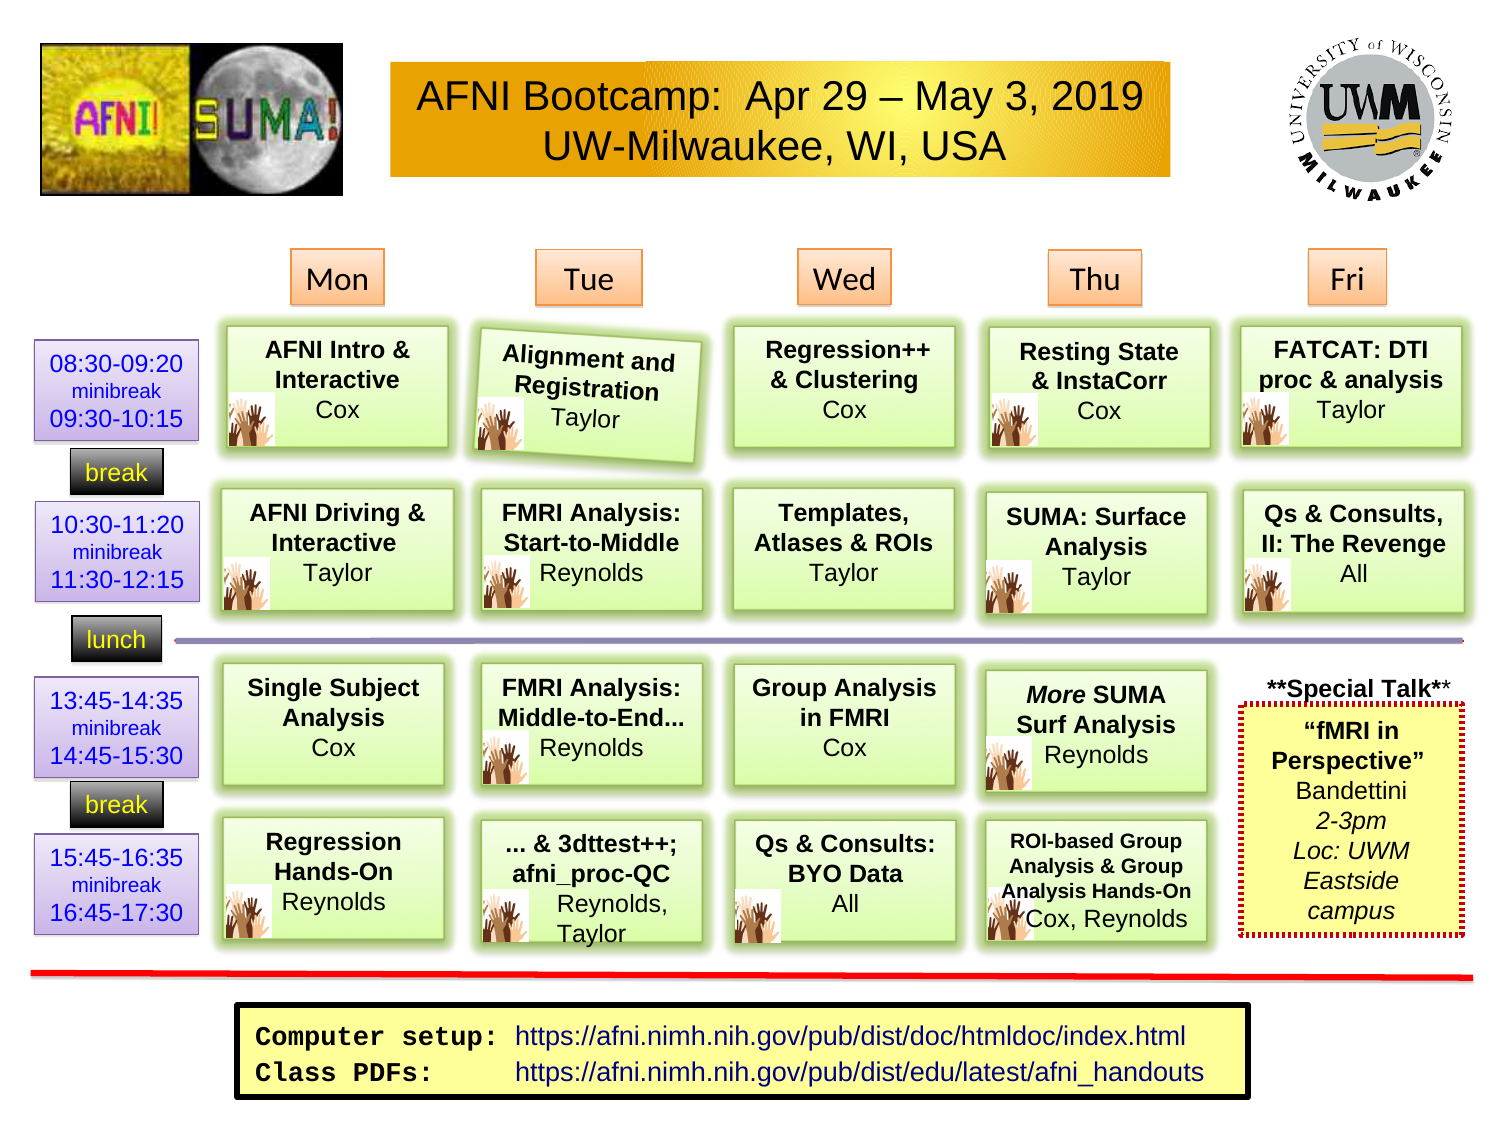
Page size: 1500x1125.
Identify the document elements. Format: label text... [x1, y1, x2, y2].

picture [1272, 21, 1468, 217]
picture [198, 644, 1232, 970]
text_box More SUMA Surf Analysis Reynolds [986, 670, 1207, 793]
text_box 13:45-14:35 minibreak 14:45-15:30 [34, 677, 199, 778]
text_box ... & 3dttest++; afni_proc-QC Reynolds, Taylor [481, 820, 702, 942]
text_box **Special Talk** [1247, 665, 1472, 741]
picture [195, 305, 1489, 641]
text_box Regression Hands-On Reynolds [223, 817, 445, 940]
text_box AFNI Driving & Interactive Taylor [222, 489, 454, 611]
text_box Group Analysis in FMRI Cox [734, 664, 955, 786]
text_box break [70, 448, 163, 495]
text_box Tue [536, 249, 642, 306]
text_box 15:45-16:35 minibreak 16:45-17:30 [34, 834, 198, 935]
text_box Fri [1308, 249, 1387, 305]
text_box Alignment and Registration Taylor [472, 327, 701, 463]
text_box AFNI Bootcamp: Apr 29 – May 3, 2019 UW-Milwaukee, WI, USA [390, 61, 1171, 177]
text_box Qs & Consults: BYO Data All [735, 820, 956, 942]
text_box Thu [1048, 249, 1142, 306]
text_box Single Subject Analysis Cox [223, 664, 444, 786]
text_box Resting State & InstaCorr Cox [989, 327, 1210, 449]
text_box Regression++ & Clustering Cox [734, 326, 955, 448]
text_box “fMRI in Perspective” Bandettini 2-3pm Loc: UWM Eastside campus [1241, 704, 1462, 935]
text_box lunch [71, 616, 162, 662]
text_box Qs & Consults, II: The Revenge All [1243, 490, 1465, 613]
text_box Templates, Atlases & ROIs Taylor [733, 488, 954, 611]
text_box Wed [798, 249, 892, 305]
text_box break [70, 781, 163, 827]
text_box ROI-based Group Analysis & Group Analysis Hands-On Cox, Reynolds [986, 820, 1207, 942]
text_box AFNI Intro & Interactive Cox [227, 326, 448, 448]
text_box SUMA: Surface Analysis Taylor [986, 492, 1207, 615]
text_box FMRI Analysis: Middle-to-End... Reynolds [481, 664, 702, 786]
text_box Computer setup: https://afni.nimh.nih.gov/pub/dist/doc/htmldoc/index.html Class PDFs: https://afni.nimh.nih.gov/pub/dist/edu/latest/afni_handouts [237, 1004, 1249, 1098]
picture [41, 44, 342, 195]
text_box FATCAT: DTI proc & analysis Taylor [1241, 326, 1462, 448]
text_box 10:30-11:20 minibreak 11:30-12:15 [35, 501, 200, 602]
text_box FMRI Analysis: Start-to-Middle Reynolds [481, 489, 702, 611]
text_box Mon [290, 249, 385, 305]
text_box 08:30-09:20 minibreak 09:30-10:15 [34, 340, 199, 441]
